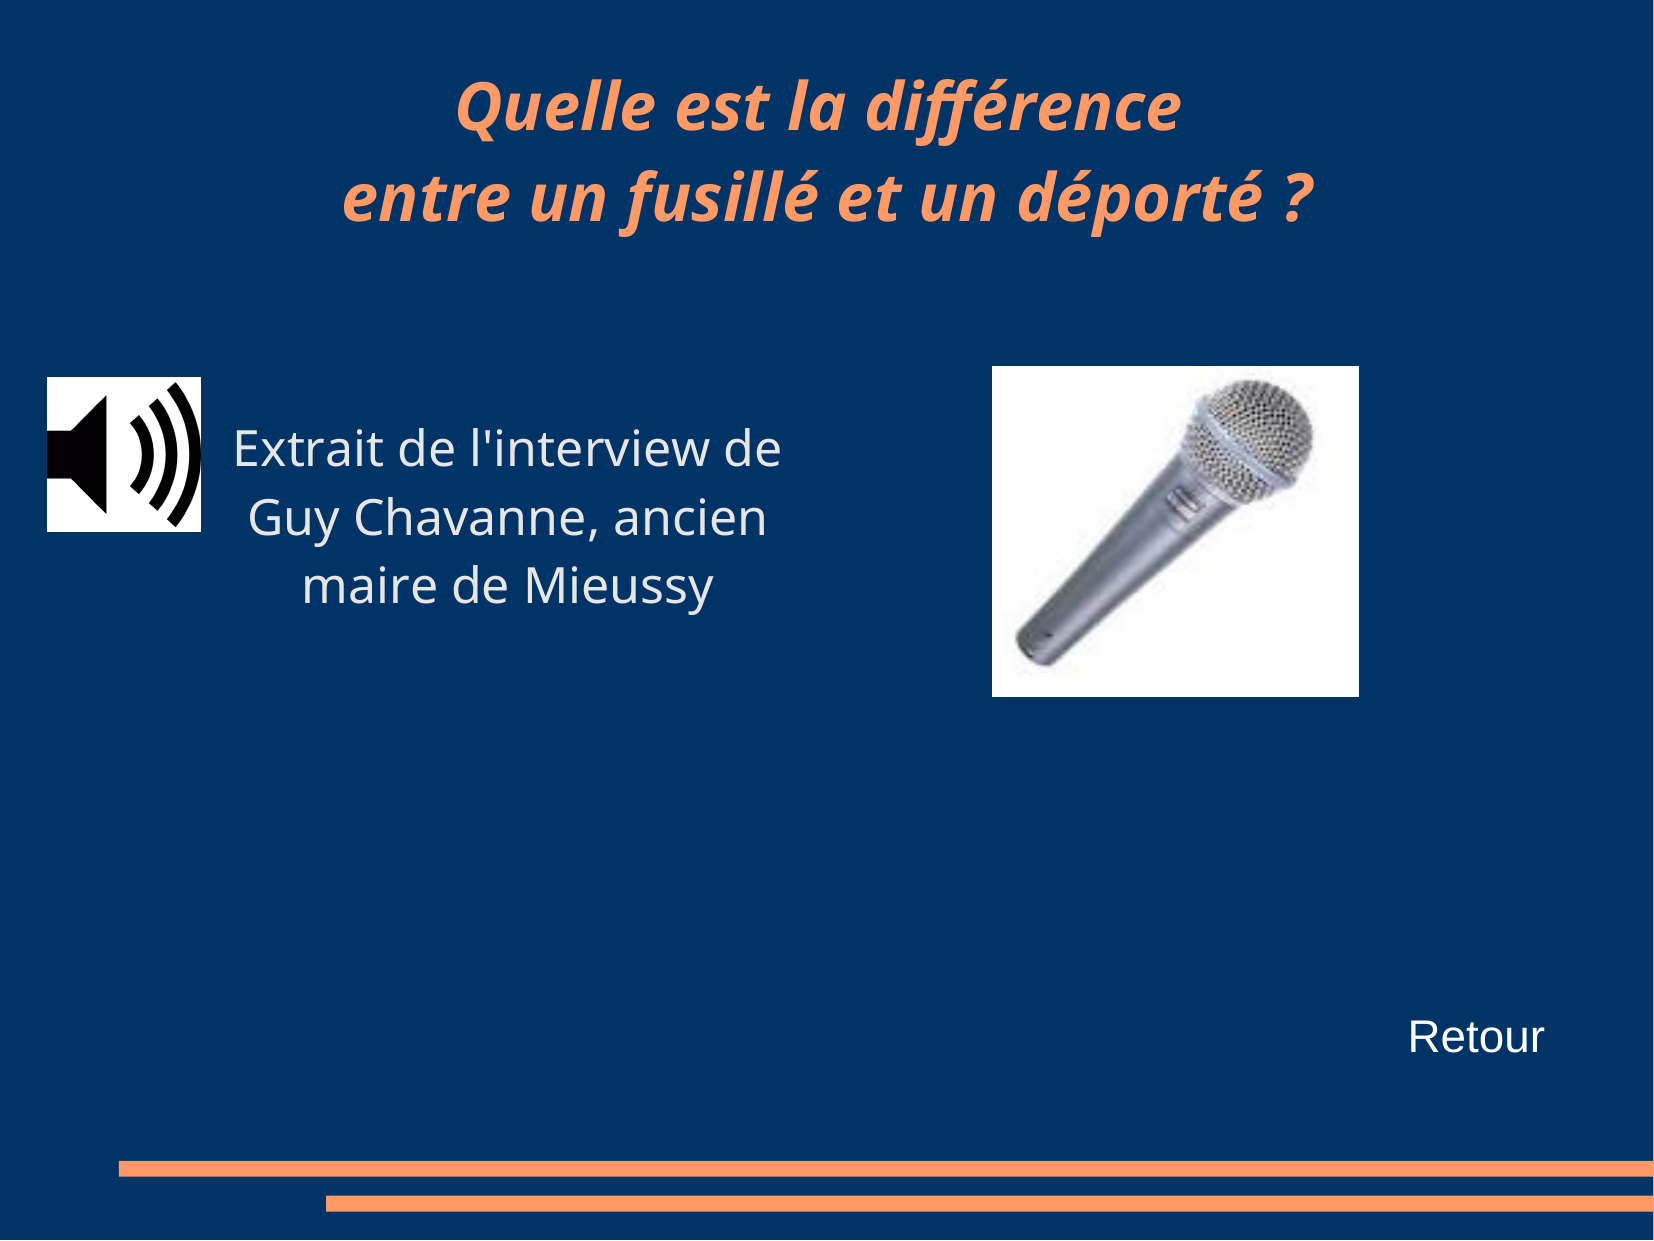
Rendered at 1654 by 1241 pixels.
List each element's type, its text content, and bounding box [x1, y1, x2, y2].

text_box Retour [1346, 1003, 1607, 1075]
picture [47, 377, 201, 532]
picture [992, 366, 1359, 697]
list Extrait de l'interview de Guy Chavanne, ancien maire de Mieussy [121, 413, 824, 662]
title Quelle est la différence entre un fusillé et un déporté ? [121, 46, 1534, 254]
